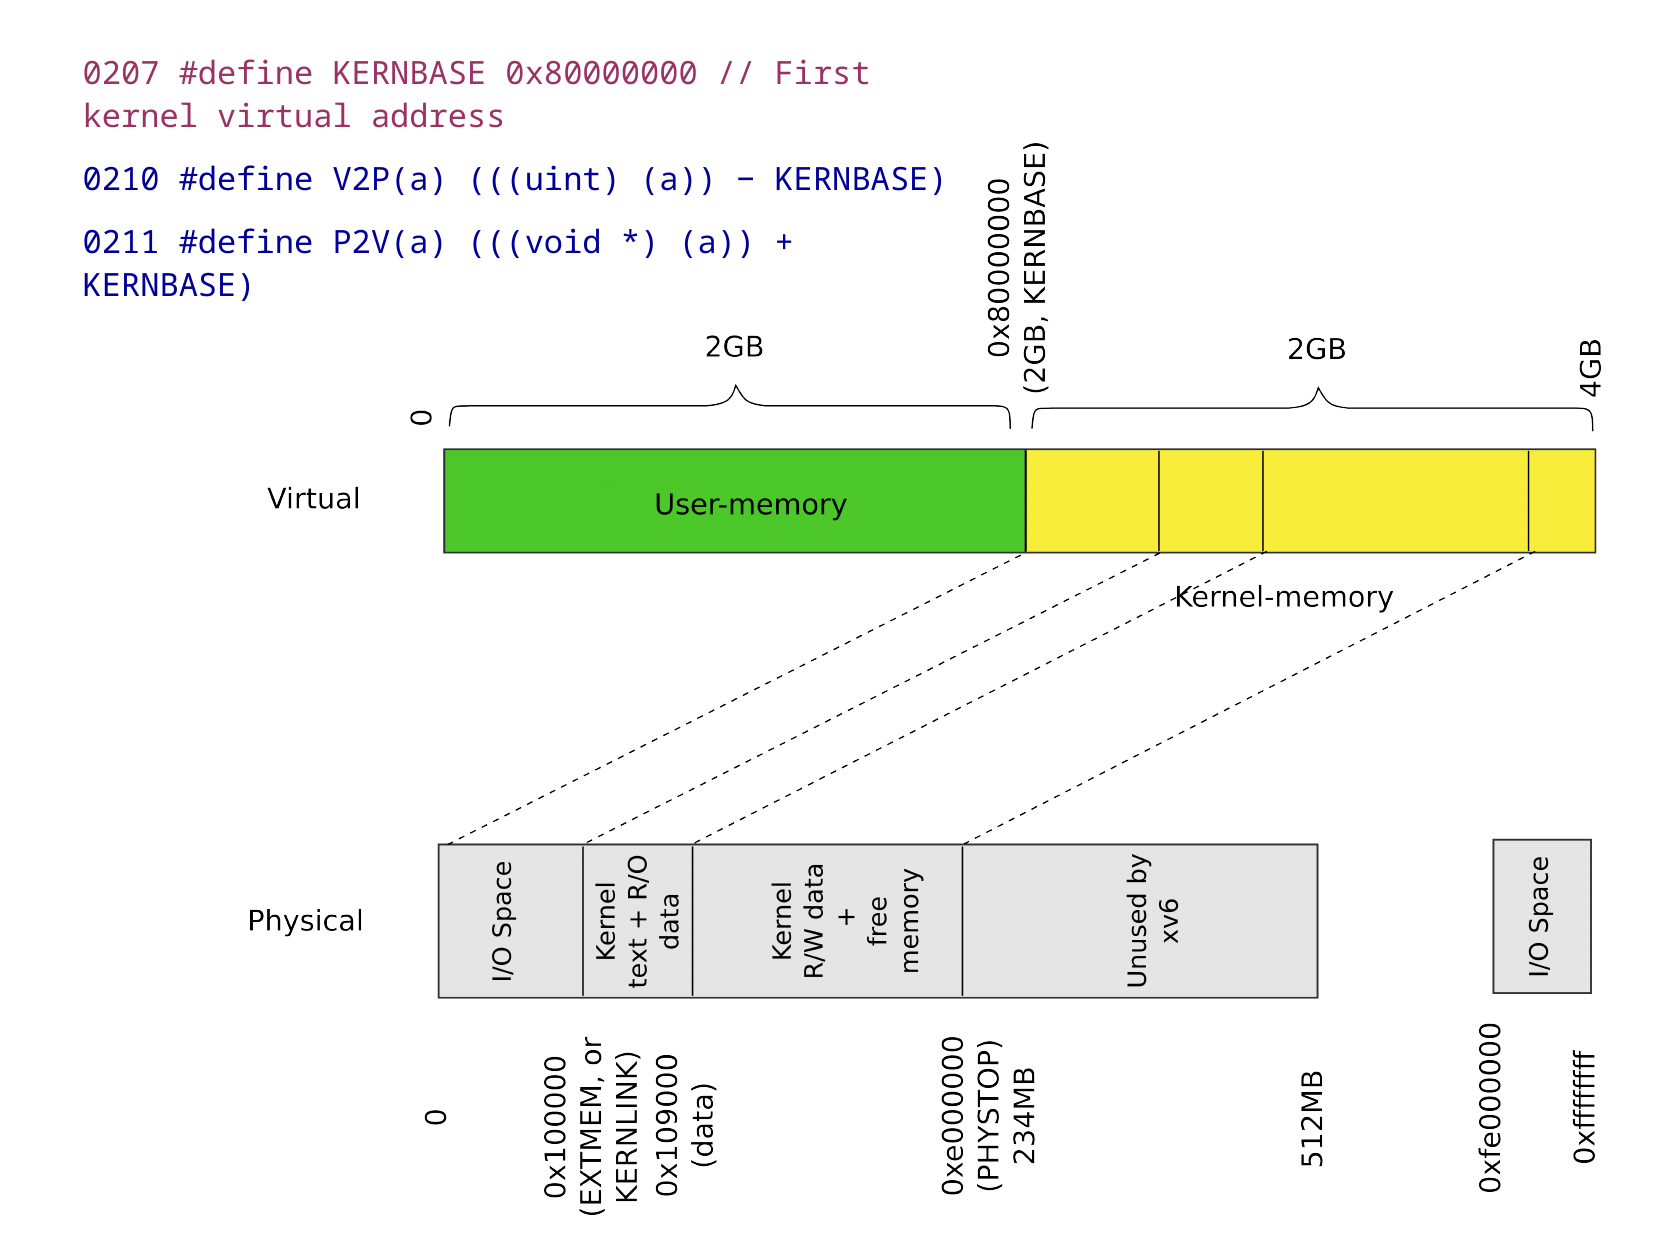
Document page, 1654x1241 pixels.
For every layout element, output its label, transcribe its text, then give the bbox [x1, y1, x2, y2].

list 0207 #define KERNBASE 0x80000000 // First kernel virtual address 0210 #define V2P(a) (((uint) (a)) − KERNBASE) 0211 #define P2V(a) (((void *) (a)) + KERNBASE) [82, 49, 976, 338]
picture [250, 143, 1601, 1215]
